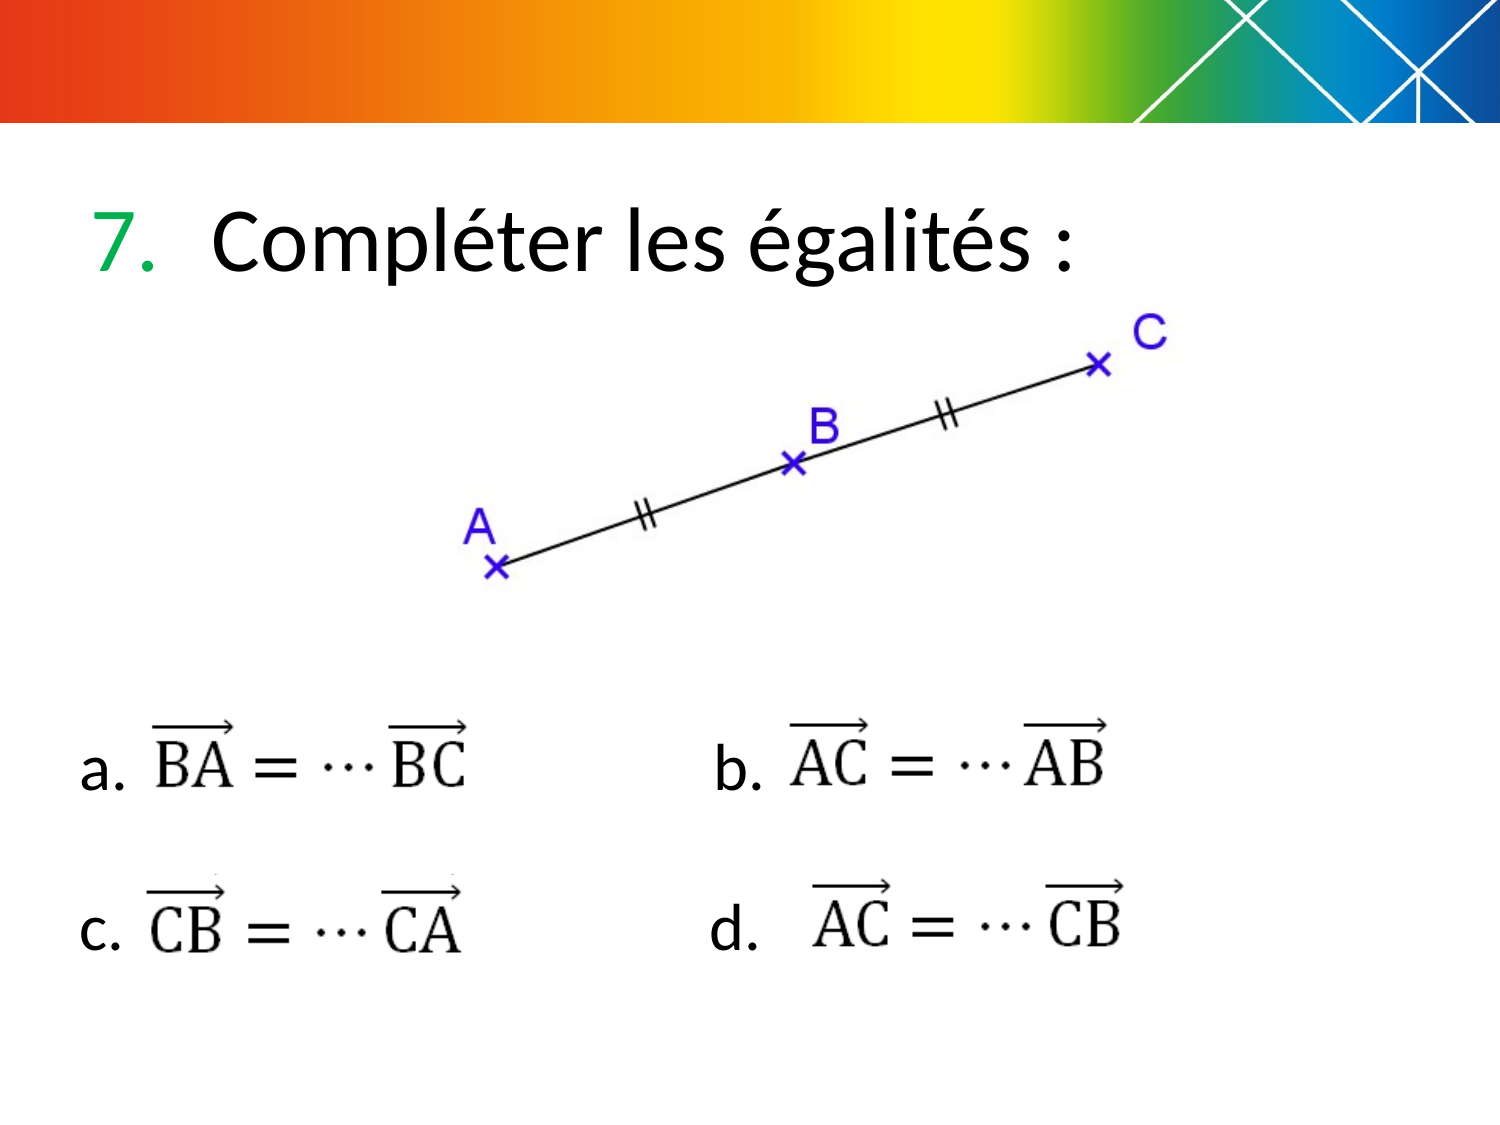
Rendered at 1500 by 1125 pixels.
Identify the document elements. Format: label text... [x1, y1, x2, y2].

picture [135, 865, 502, 975]
picture [0, 0, 1359, 123]
picture [797, 869, 1135, 975]
text_box a. b. c. d. [64, 716, 1306, 972]
title Compléter les égalités : [75, 163, 1426, 305]
picture [765, 708, 1123, 806]
picture [1340, 0, 1500, 123]
picture [407, 290, 1214, 604]
picture [129, 702, 503, 814]
